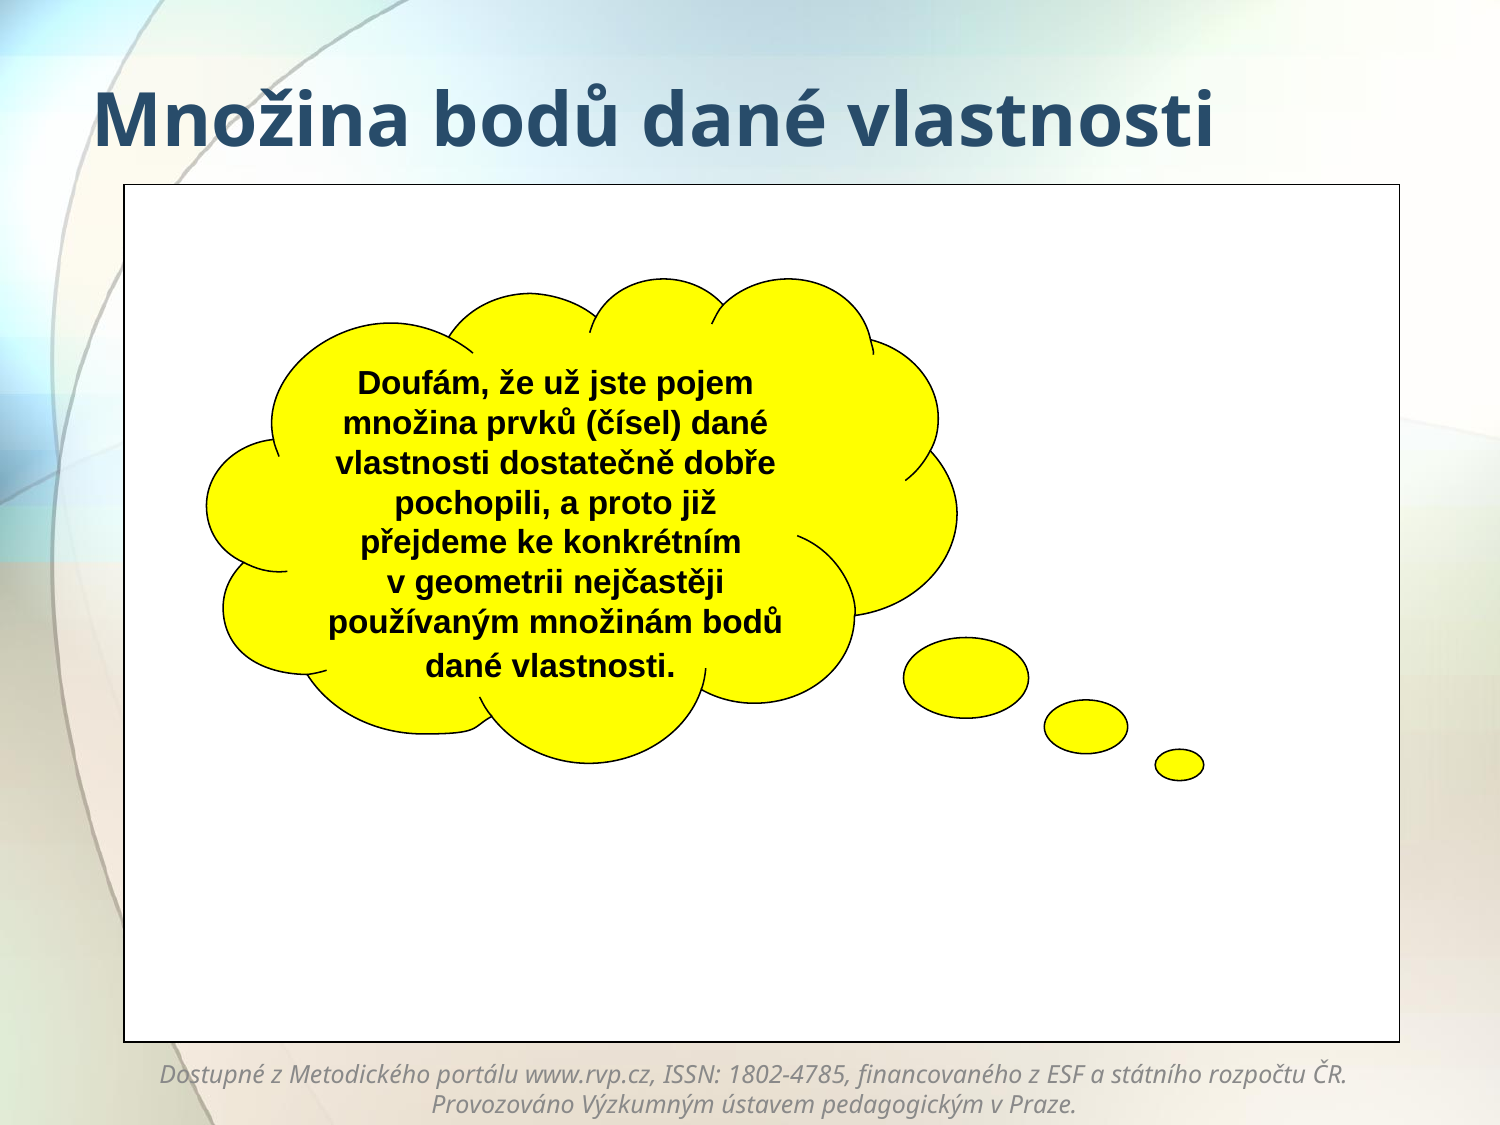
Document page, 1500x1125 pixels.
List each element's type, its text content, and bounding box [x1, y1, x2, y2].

text_box [123, 184, 1400, 1042]
text_box Doufám, že už jste pojem množina prvků (čísel) dané vlastnosti dostatečně dobře pochopili, a proto již přejdeme ke konkrétním v geometrii nejčastěji používaným množinám bodů dané vlastnosti. [1044, 699, 1128, 754]
title Množina bodů dané vlastnosti [76, 74, 1412, 177]
text_box Doufám, že už jste pojem množina prvků (čísel) dané vlastnosti dostatečně dobře pochopili, a proto již přejdeme ke konkrétním v geometrii nejčastěji používaným množinám bodů dané vlastnosti. [206, 278, 958, 764]
picture [0, 0, 1500, 1125]
text_box Doufám, že už jste pojem množina prvků (čísel) dané vlastnosti dostatečně dobře pochopili, a proto již přejdeme ke konkrétním v geometrii nejčastěji používaným množinám bodů dané vlastnosti. [903, 637, 1029, 719]
